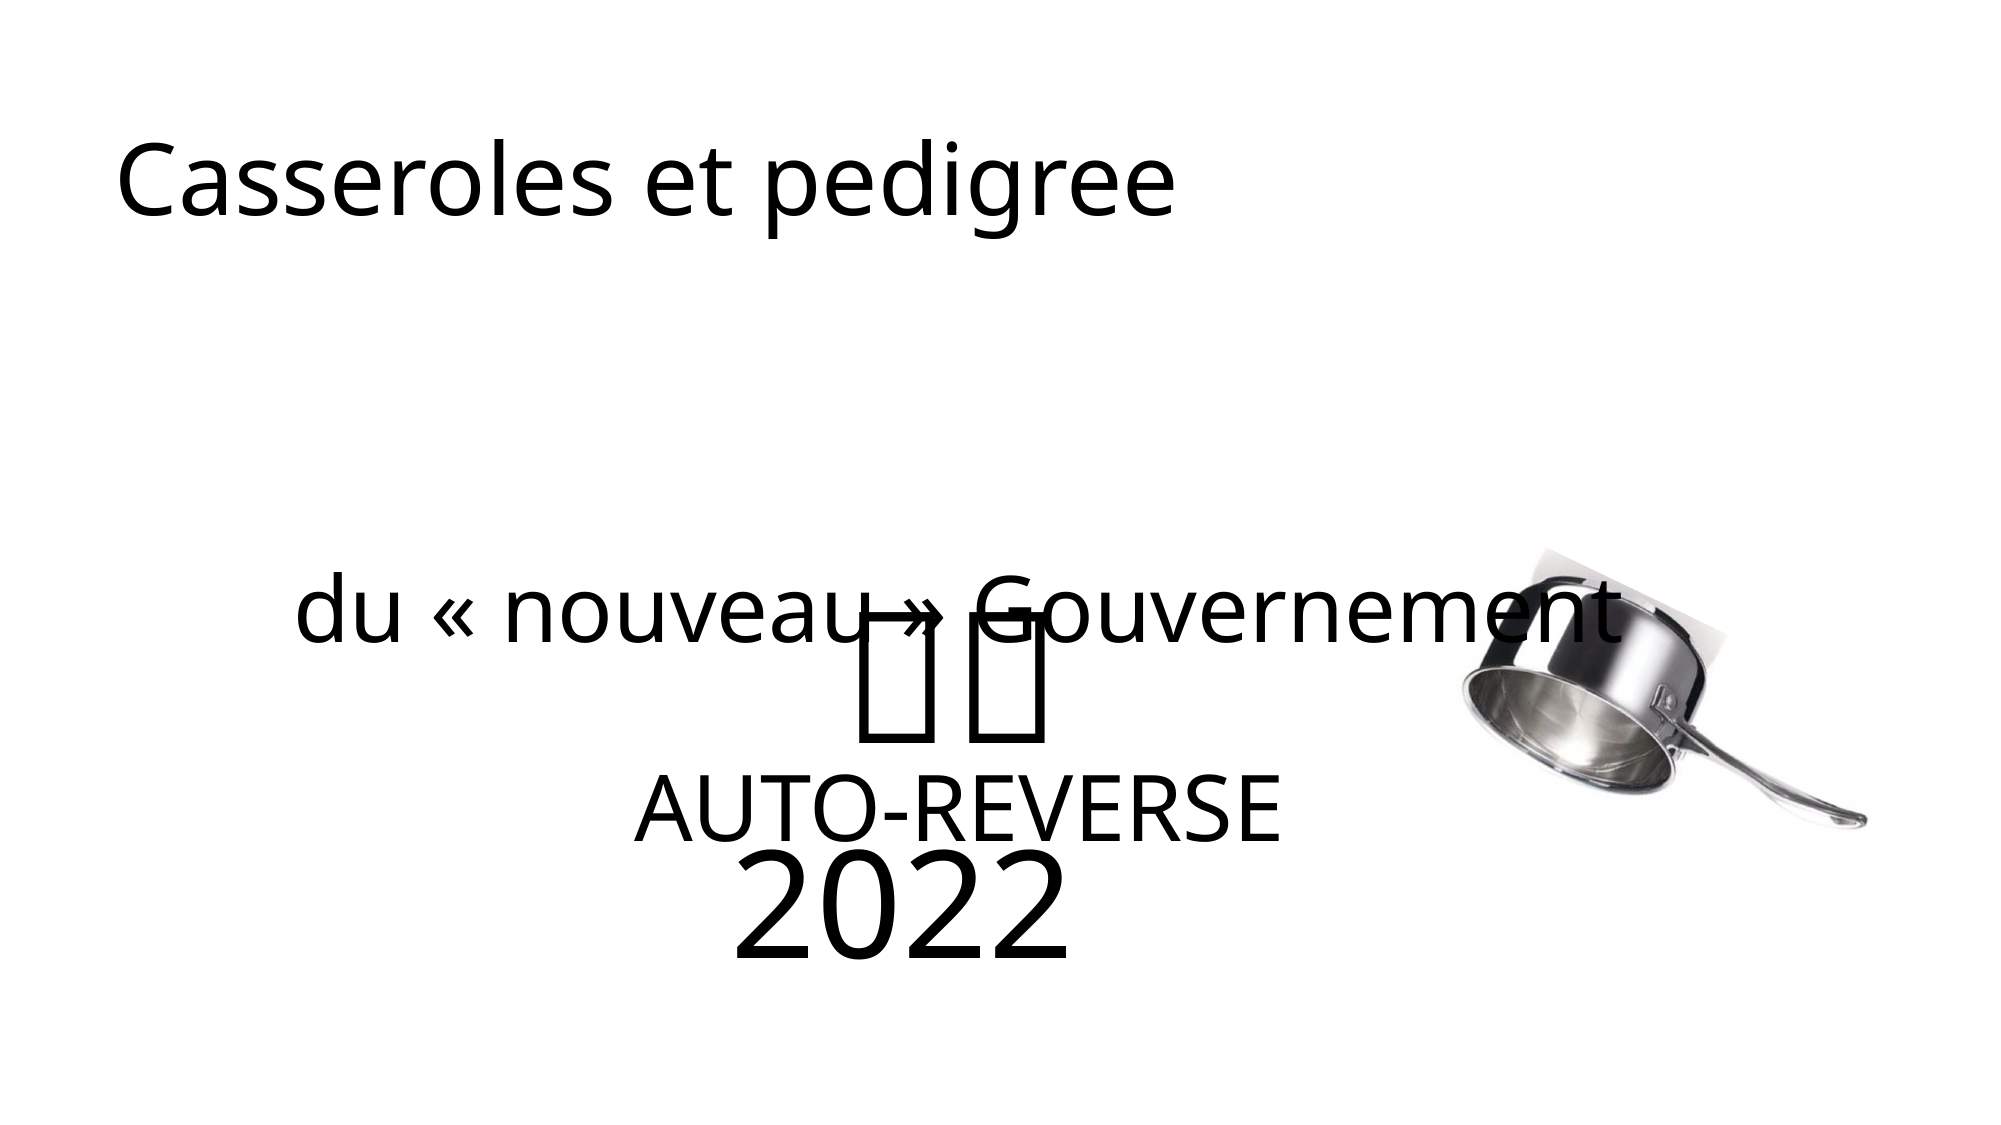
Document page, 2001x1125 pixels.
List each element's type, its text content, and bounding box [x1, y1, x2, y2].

text_box 🇫🇷 [827, 552, 1255, 790]
title du « nouveau » Gouvernement AUTO-REVERSE [272, 275, 1646, 869]
text_box Casseroles et pedigree [99, 108, 1839, 245]
picture [1646, 594, 1916, 921]
subtitle 2022 [272, 821, 1532, 1125]
